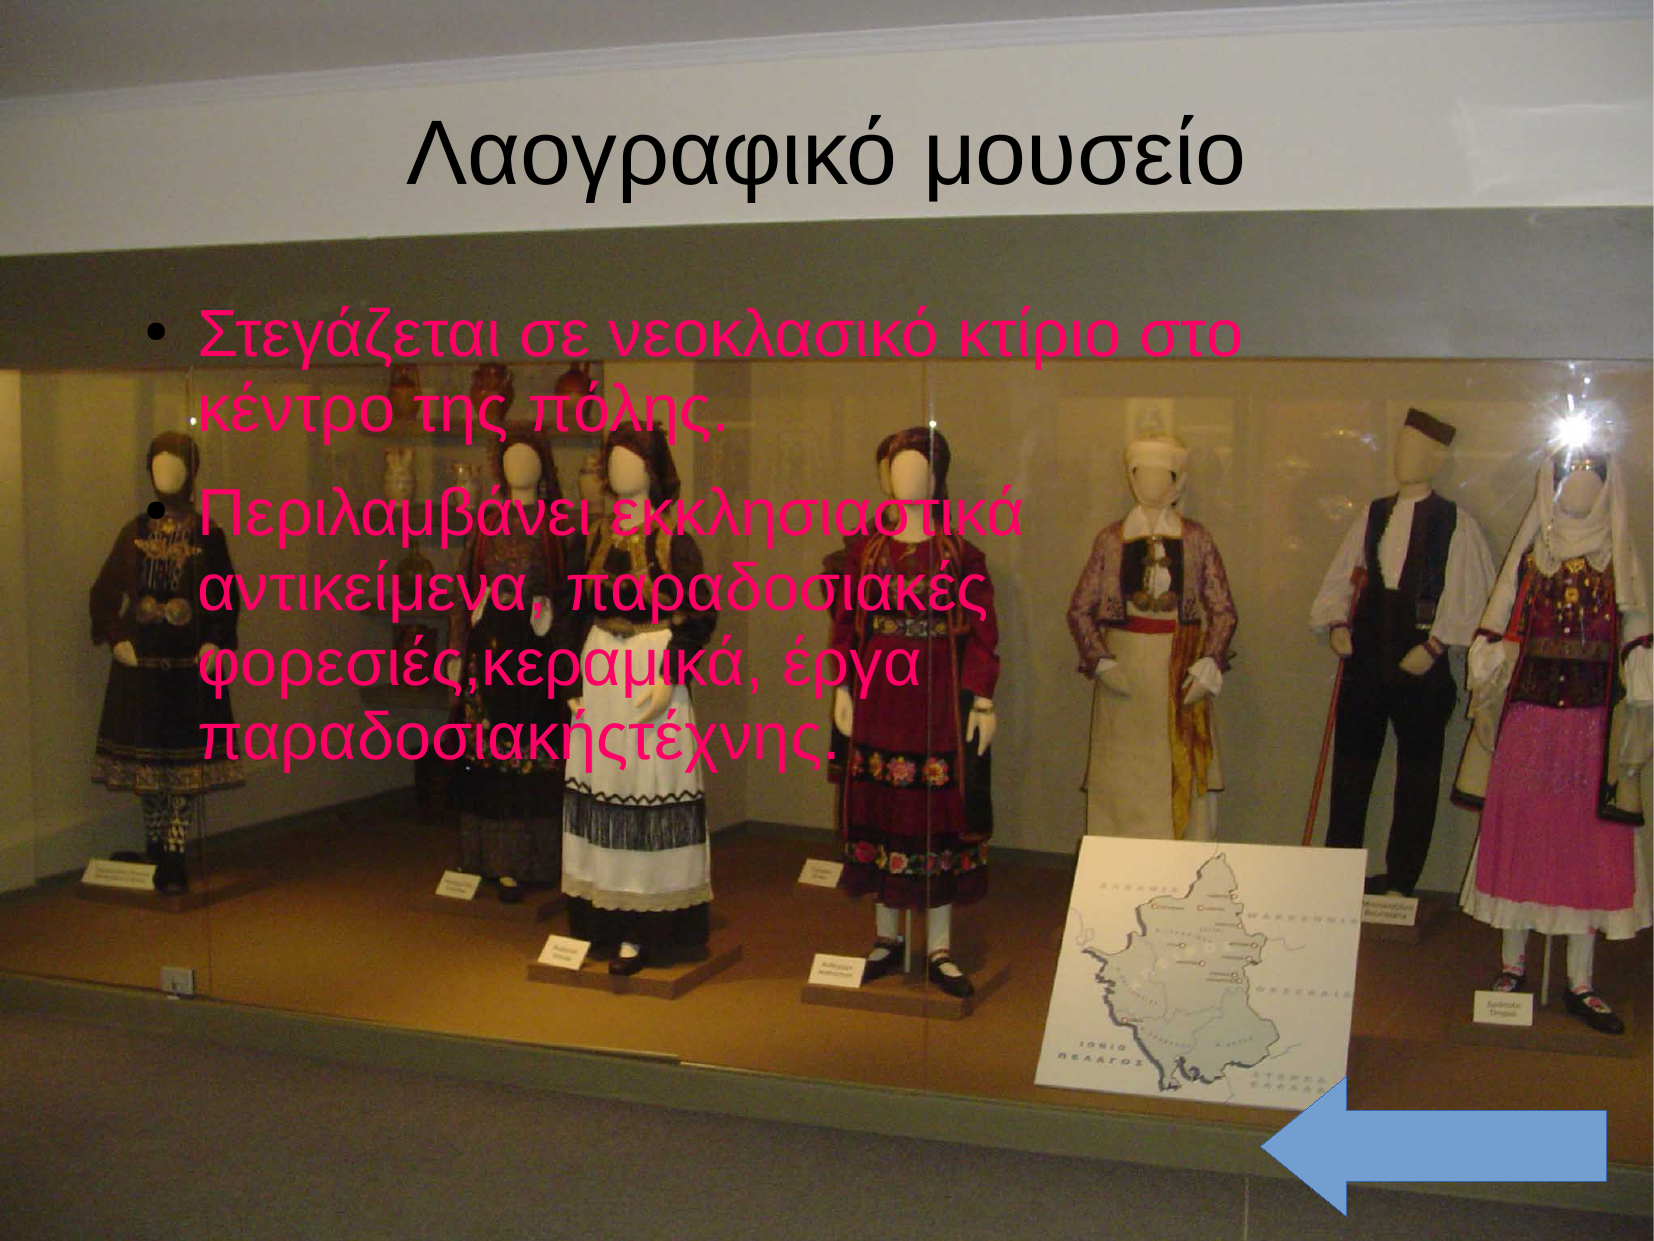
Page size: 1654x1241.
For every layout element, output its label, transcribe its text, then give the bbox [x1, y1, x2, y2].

picture [0, 0, 1654, 1241]
text_box [1260, 1075, 1607, 1217]
title Λαογραφικό μουσείο [82, 49, 1571, 257]
list Στεγάζεται σε νεοκλασικό κτίριο στο κέντρο της πόλης. Περιλαμβάνει εκκλησιαστικά αντικείμενα, παραδοσιακές φορεσιές,κεραμικά, έργα παραδοσιακήςτέχνης. [126, 296, 1261, 1076]
